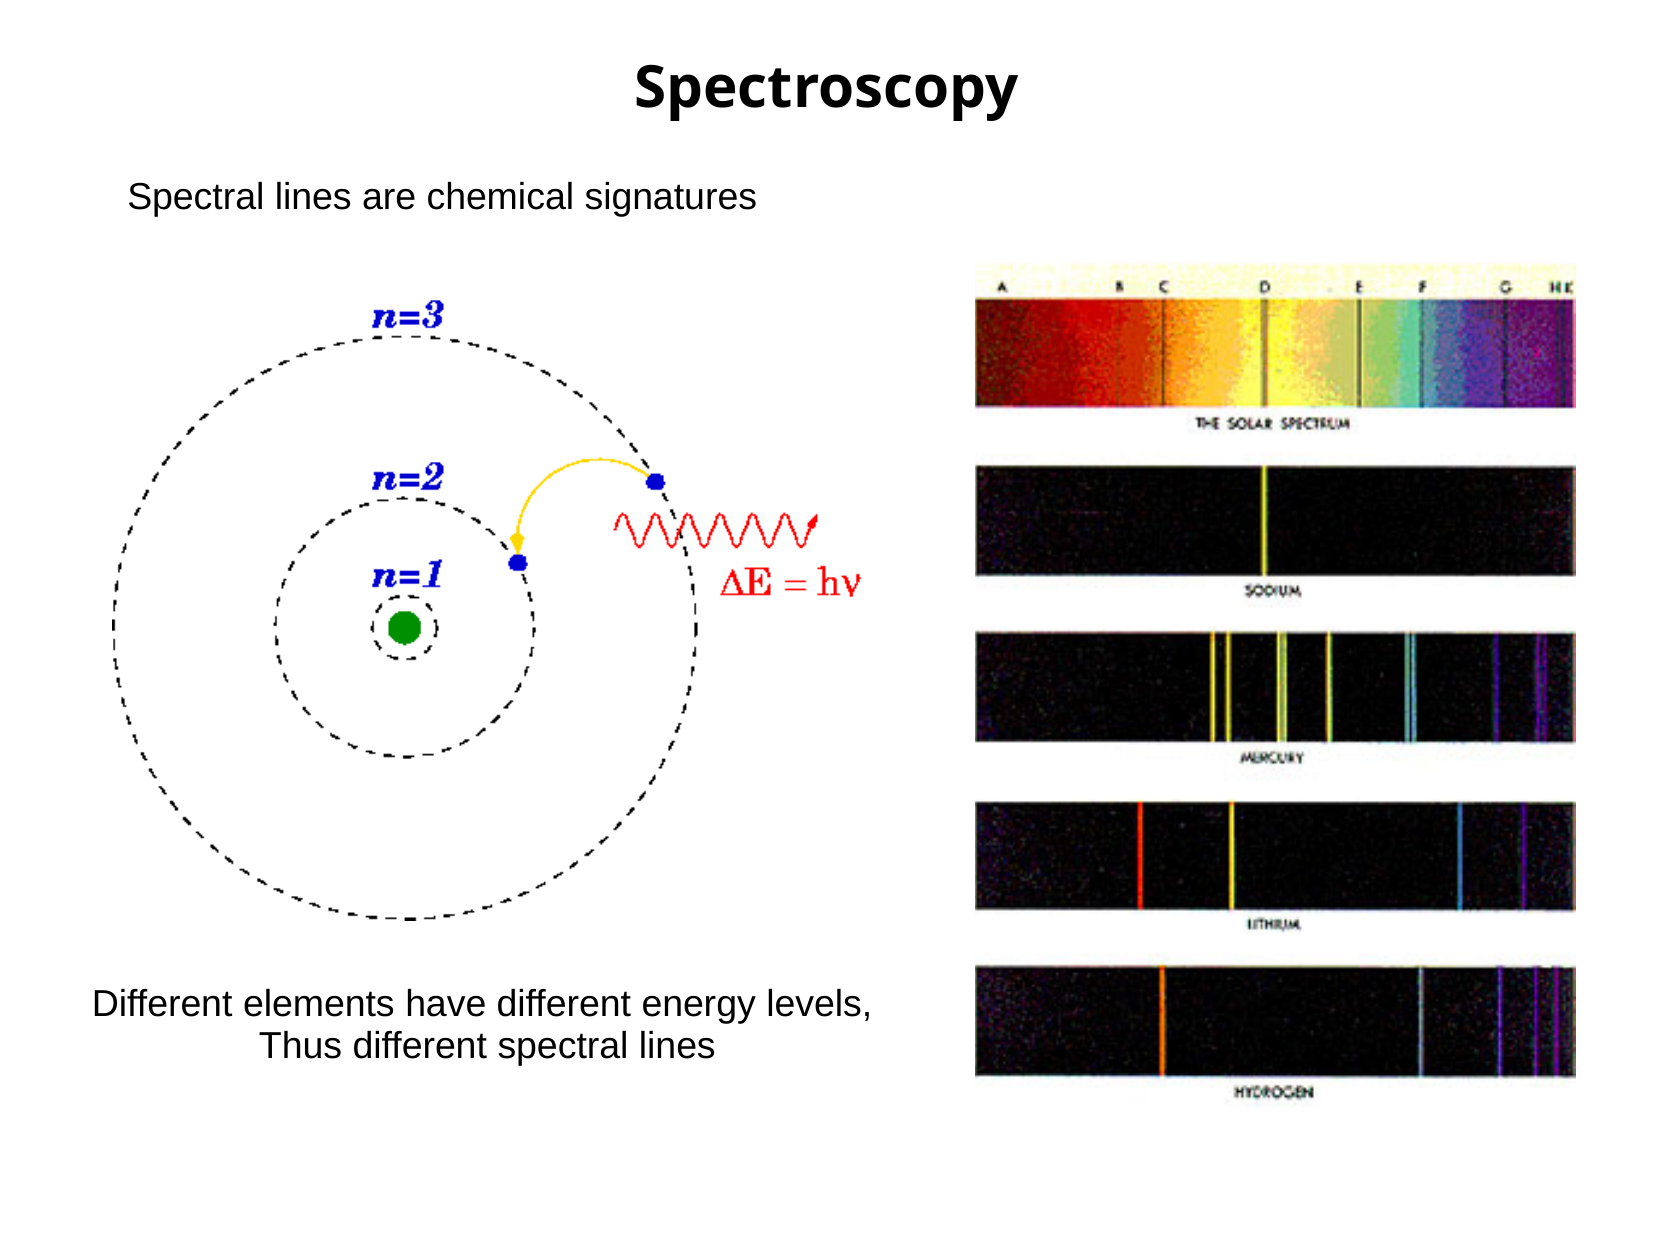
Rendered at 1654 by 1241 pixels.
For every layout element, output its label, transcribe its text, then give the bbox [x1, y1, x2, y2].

picture [112, 299, 863, 922]
picture [975, 262, 1576, 1115]
text_box Spectroscopy [0, 37, 1654, 121]
text_box Spectral lines are chemical signatures [112, 168, 1538, 226]
text_box Different elements have different energy levels, Thus different spectral lines [37, 975, 938, 1074]
